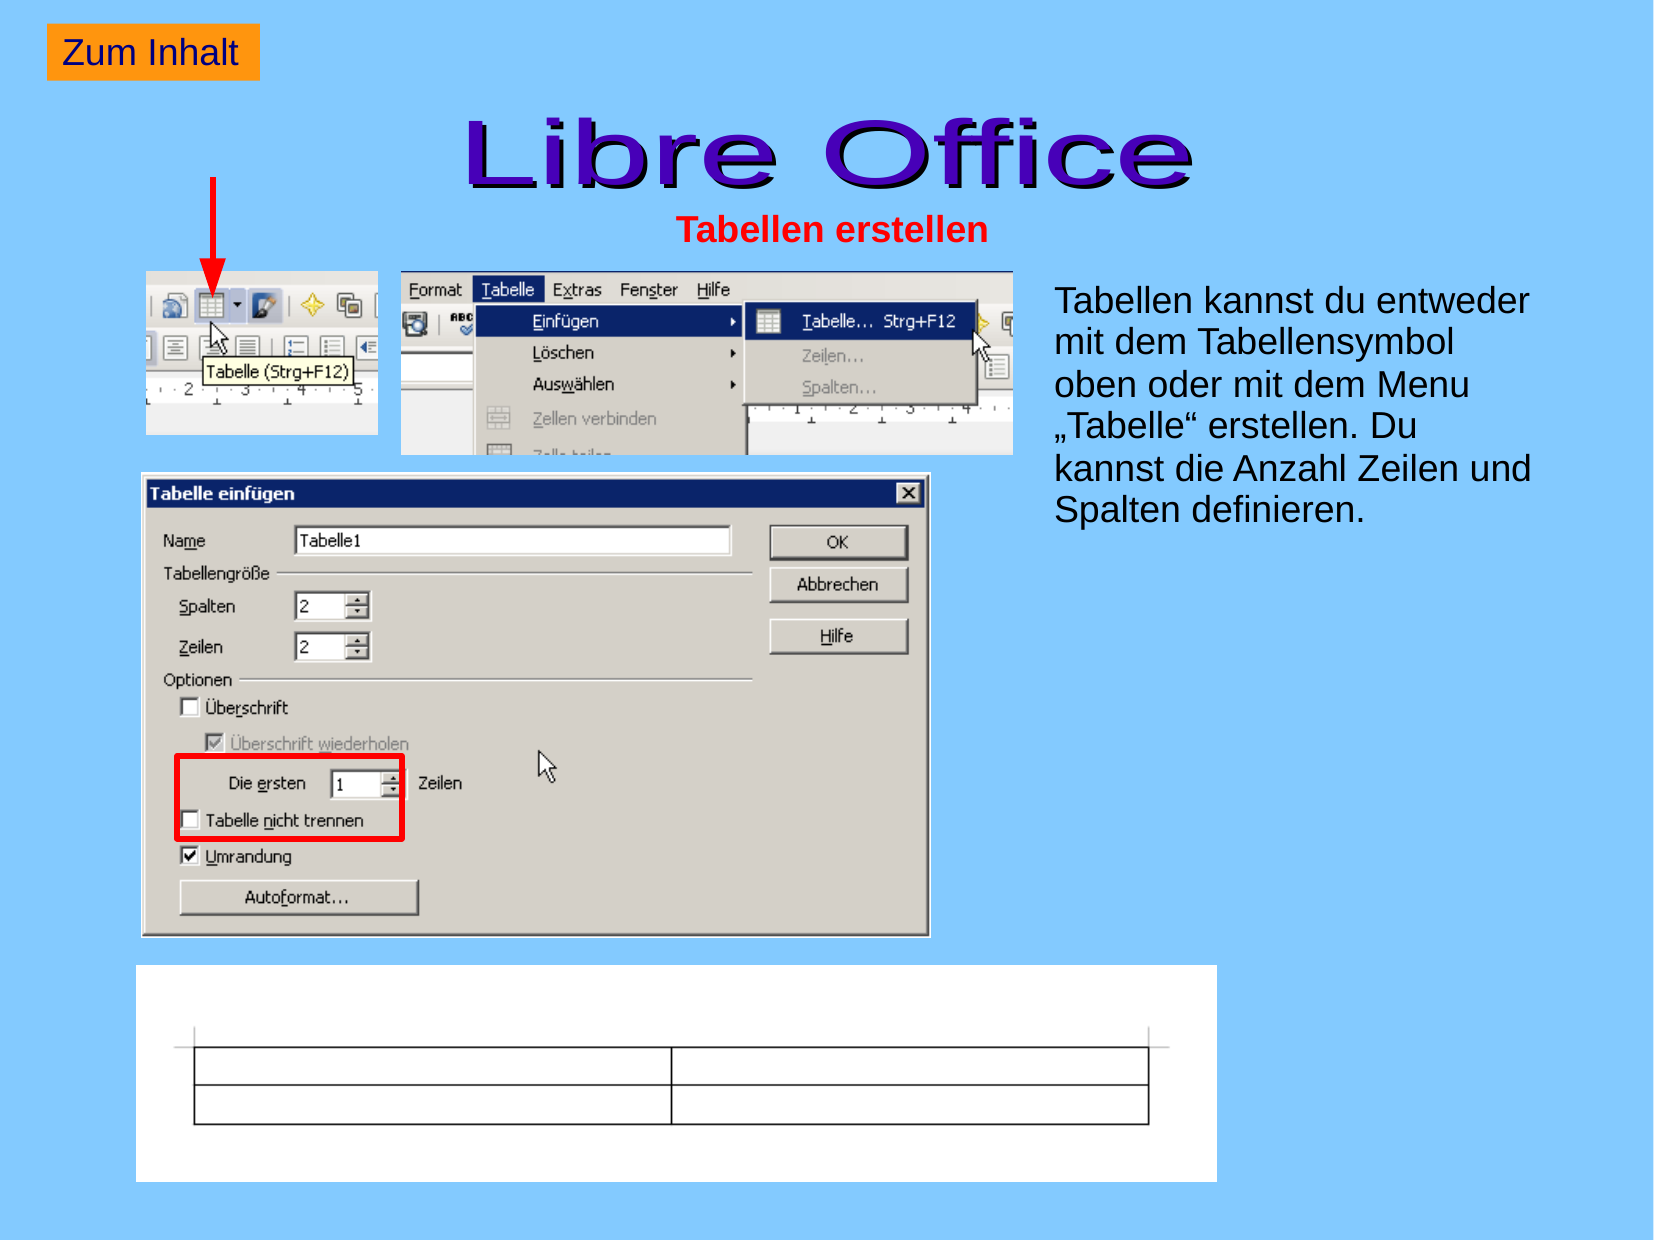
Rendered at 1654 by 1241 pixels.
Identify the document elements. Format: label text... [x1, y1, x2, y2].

text_box Tabellen erstellen [460, 201, 1205, 260]
picture [141, 472, 931, 939]
picture [146, 271, 378, 435]
picture [401, 271, 1013, 455]
text_box Zum Inhalt [47, 23, 260, 81]
text_box Tabellen kannst du entweder mit dem Tabellensymbol oben oder mit dem Menu „Tabelle“ erstellen. Du kannst die Anzahl Zeilen und Spalten definieren. [1039, 271, 1548, 539]
picture [136, 965, 1217, 1182]
title Libre Office [82, 49, 1571, 257]
